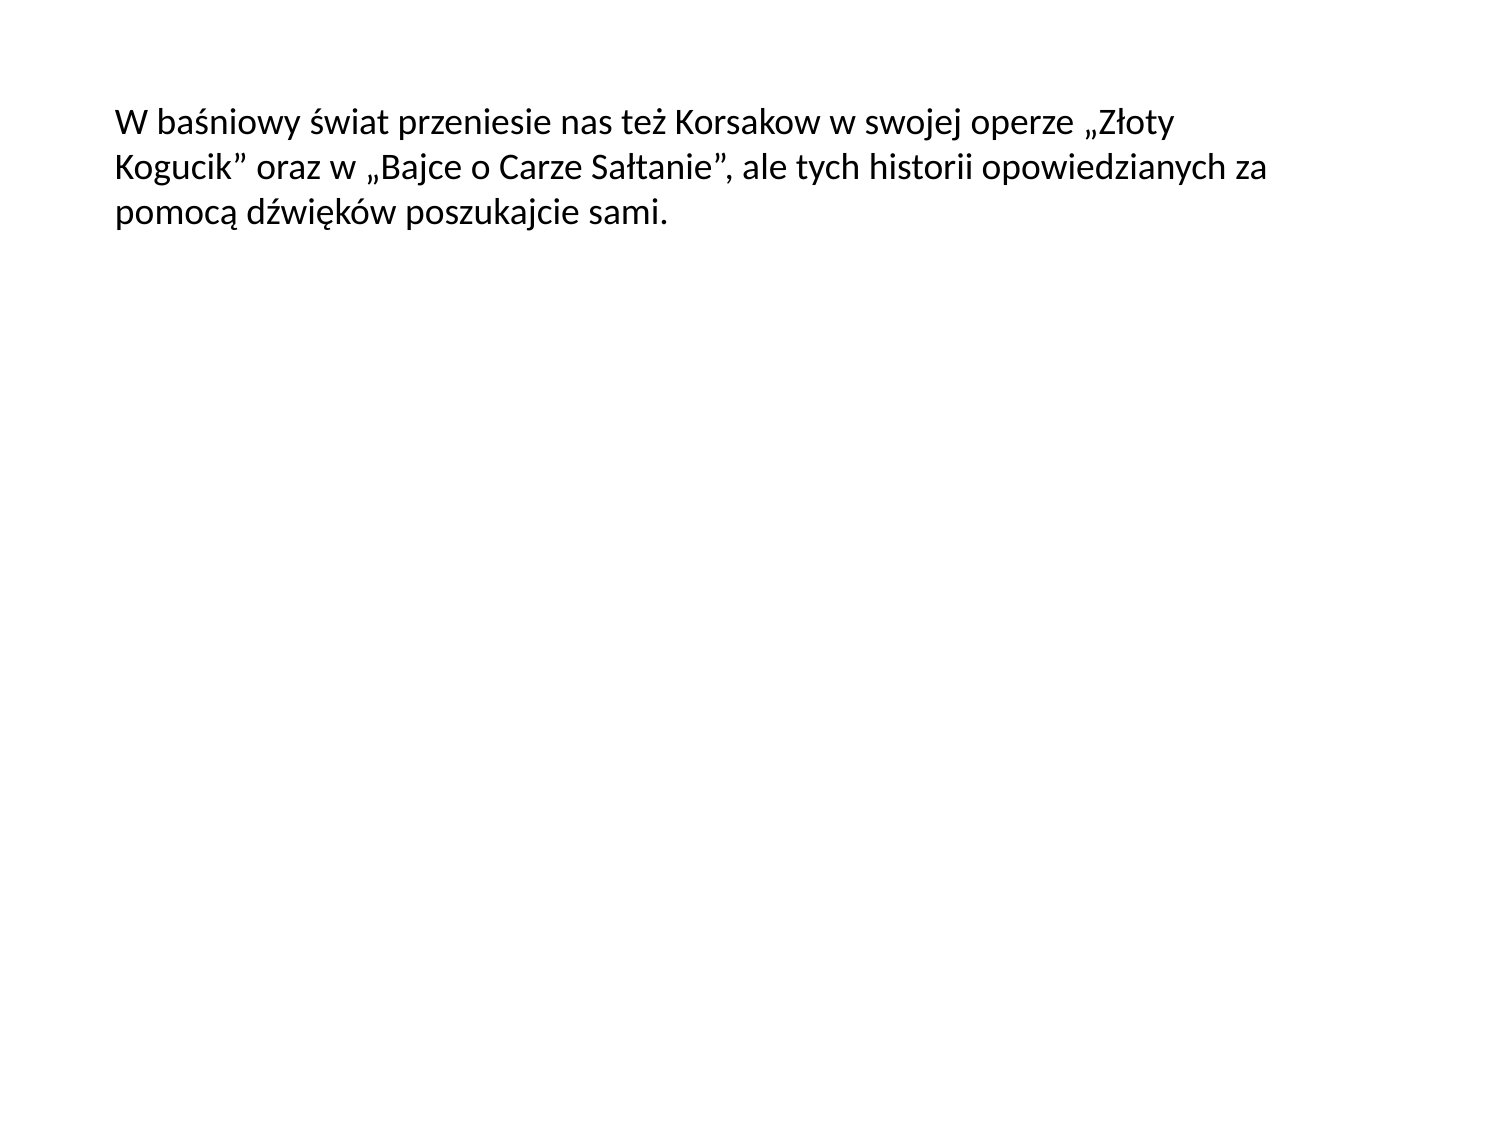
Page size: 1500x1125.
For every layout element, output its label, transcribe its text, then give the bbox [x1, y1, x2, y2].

text_box W baśniowy świat przeniesie nas też Korsakow w swojej operze „Złoty Kogucik” oraz w „Bajce o Carze Sałtanie”, ale tych historii opowiedzianych za pomocą dźwięków poszukajcie sami. [100, 89, 1306, 240]
